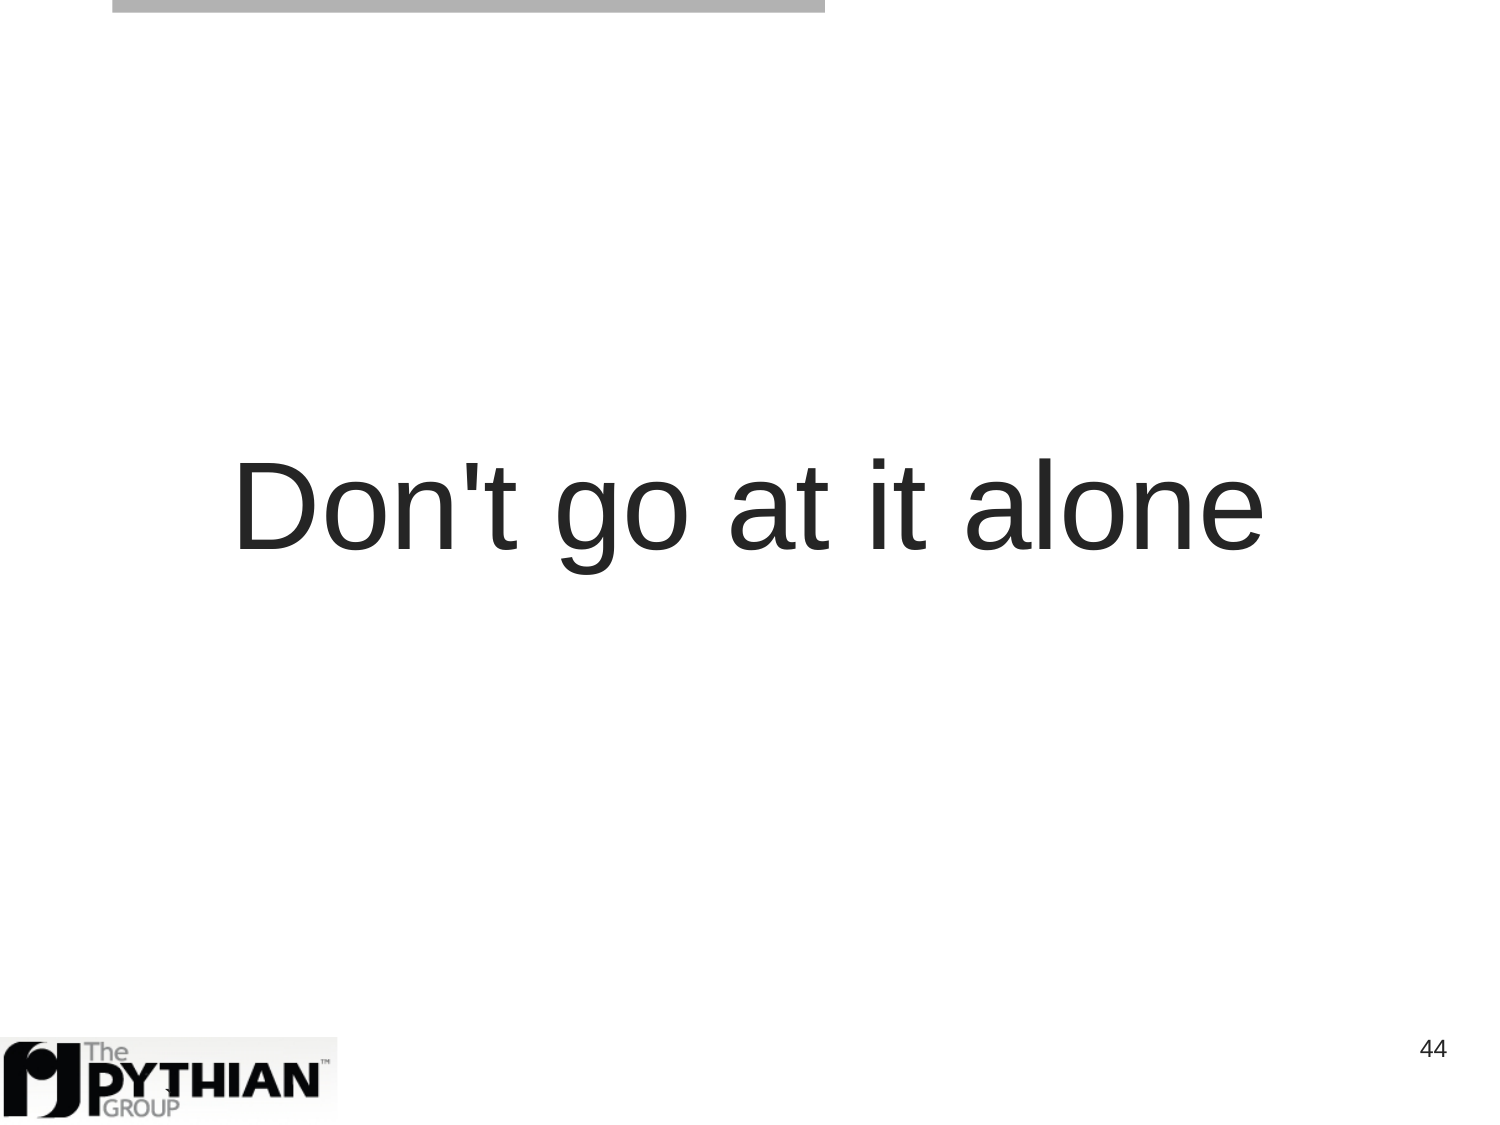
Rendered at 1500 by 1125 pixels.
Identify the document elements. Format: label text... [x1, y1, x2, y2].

picture [0, 1037, 338, 1125]
text_box Don't go at it alone [112, 249, 1388, 838]
text_box <number> [1112, 1024, 1463, 1103]
